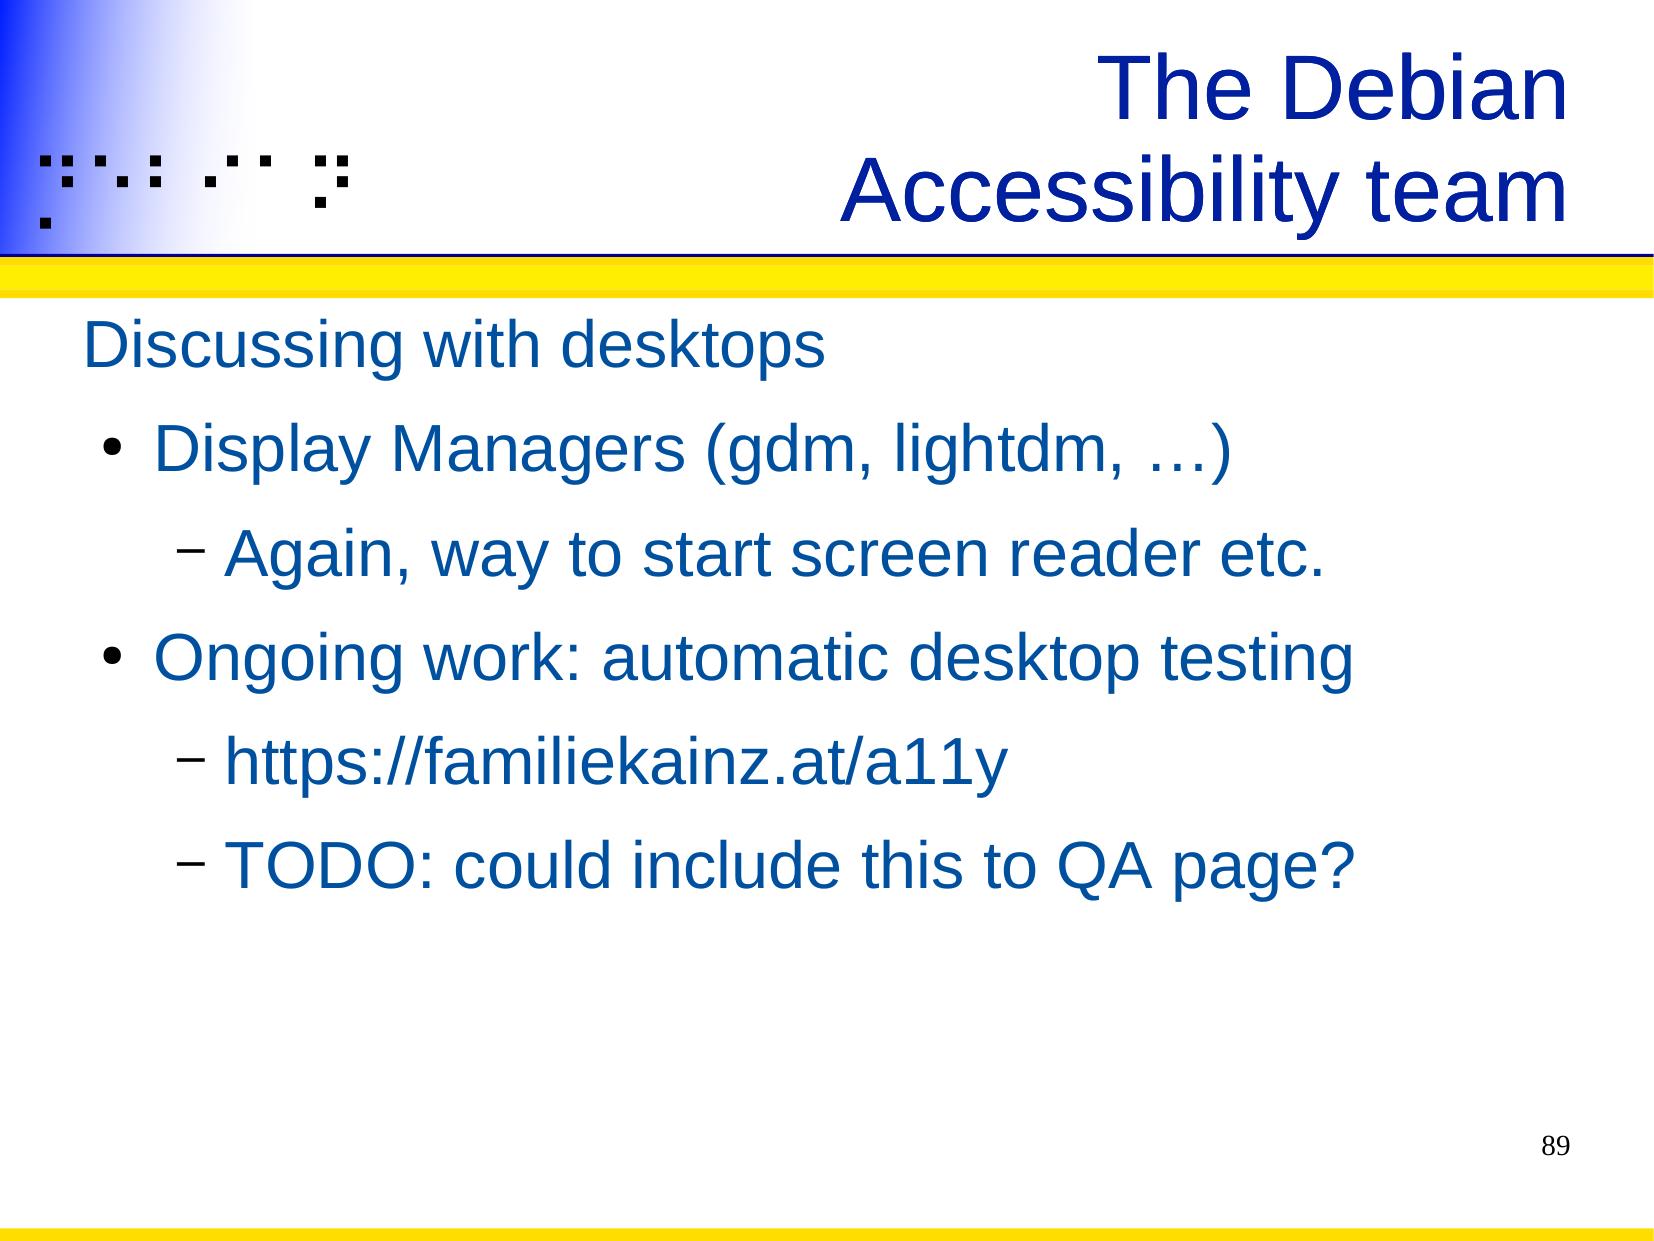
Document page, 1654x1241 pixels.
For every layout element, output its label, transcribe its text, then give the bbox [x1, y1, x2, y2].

list Discussing with desktops Display Managers (gdm, lightdm, …) Again, way to start screen reader etc. Ongoing work: automatic desktop testing https://familiekainz.at/a11y TODO: could include this to QA page? [82, 307, 1571, 1126]
title The Debian Accessibility team [372, 36, 1571, 242]
